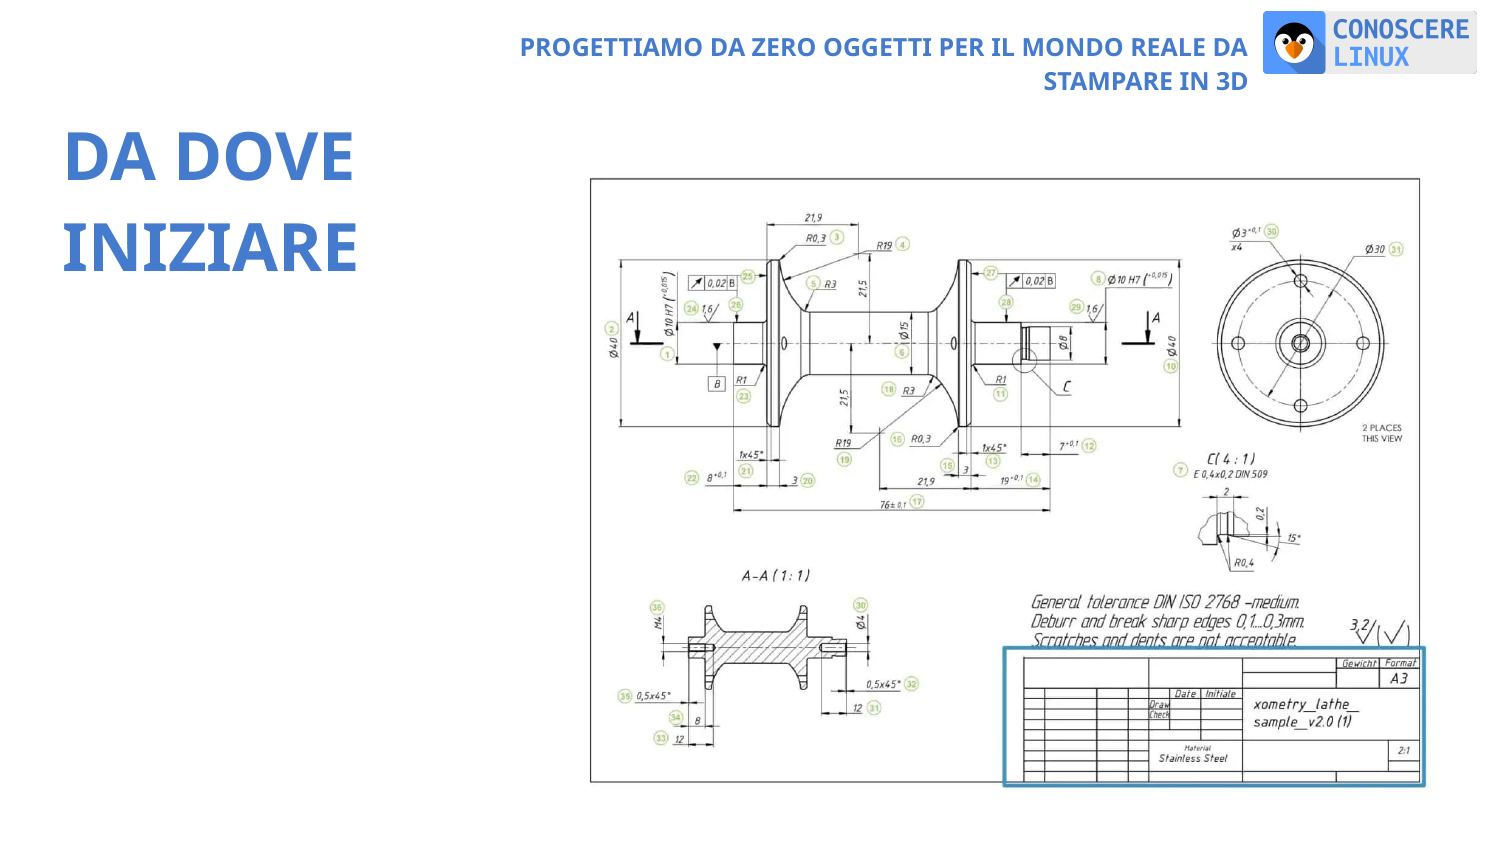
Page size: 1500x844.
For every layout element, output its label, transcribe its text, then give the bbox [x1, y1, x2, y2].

text_box PROGETTIAMO DA ZERO OGGETTI PER IL MONDO REALE DA STAMPARE IN 3D [437, 21, 1264, 91]
picture [1263, 11, 1477, 74]
text_box DA DOVE INIZIARE [47, 102, 603, 189]
picture [555, 173, 1430, 792]
